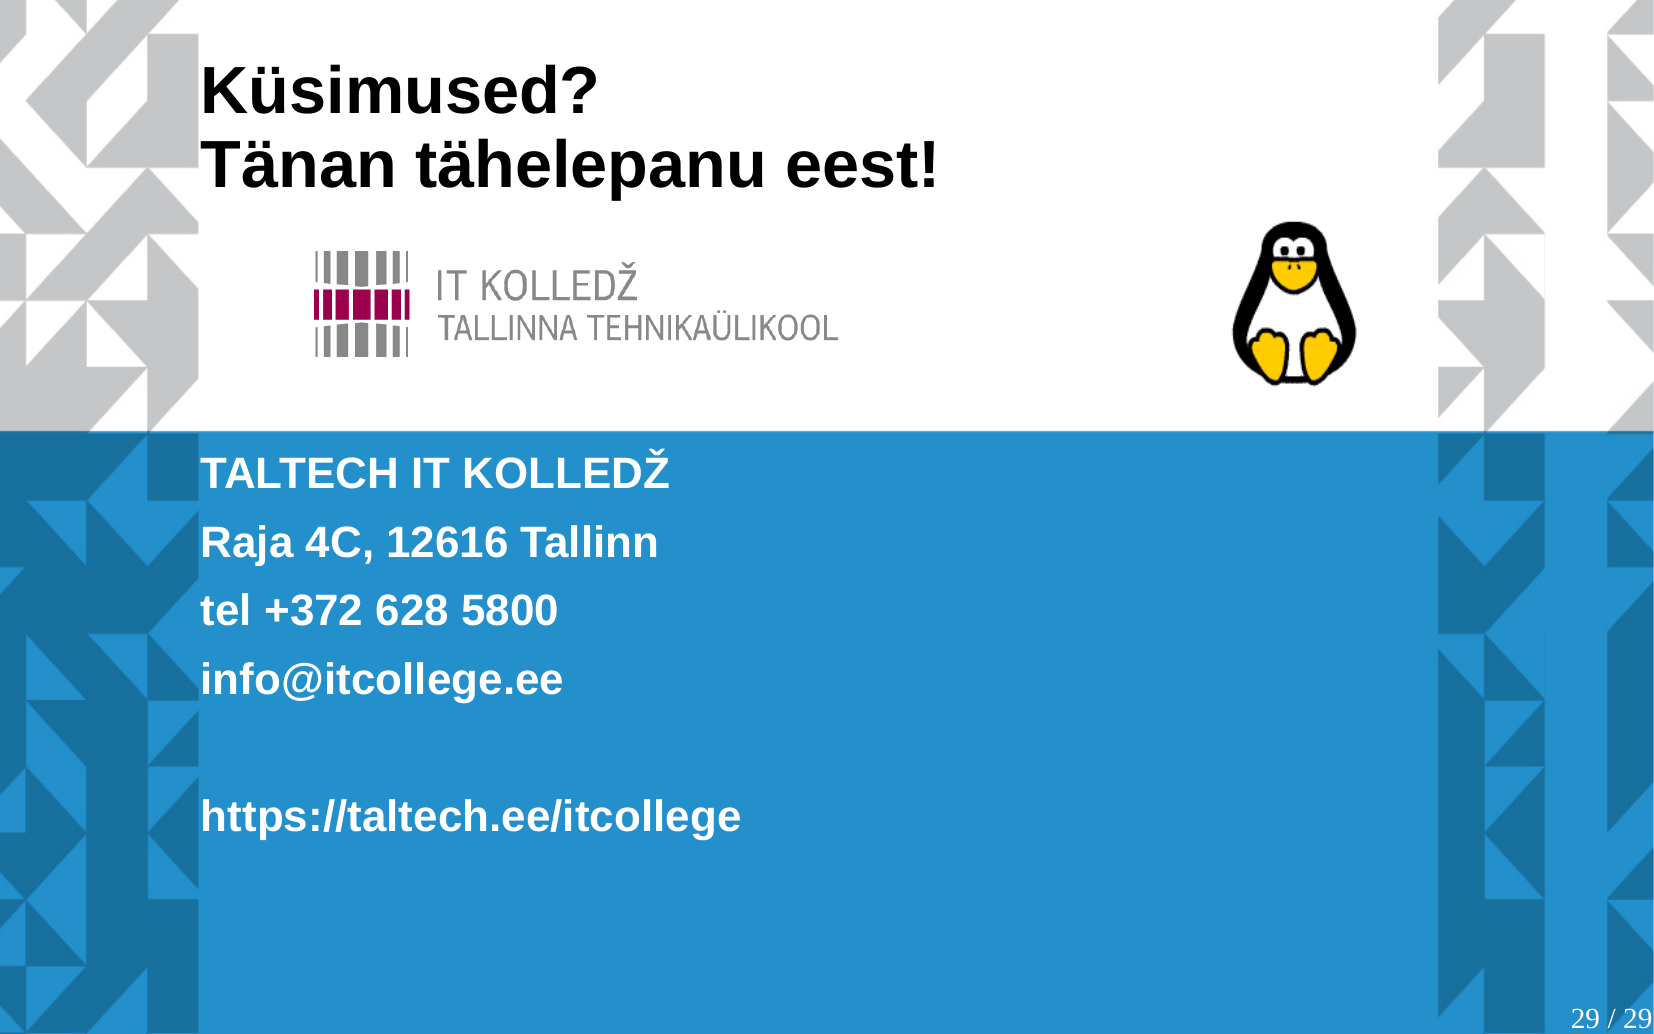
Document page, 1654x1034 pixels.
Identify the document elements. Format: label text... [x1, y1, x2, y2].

picture [0, 0, 1654, 1034]
list TALTECH IT KOLLEDŽ Raja 4C, 12616 Tallinn tel +372 628 5800 info@itcollege.ee https://taltech.ee/itcollege [200, 448, 1430, 842]
title Küsimused? Tänan tähelepanu eest! [200, 41, 1170, 214]
